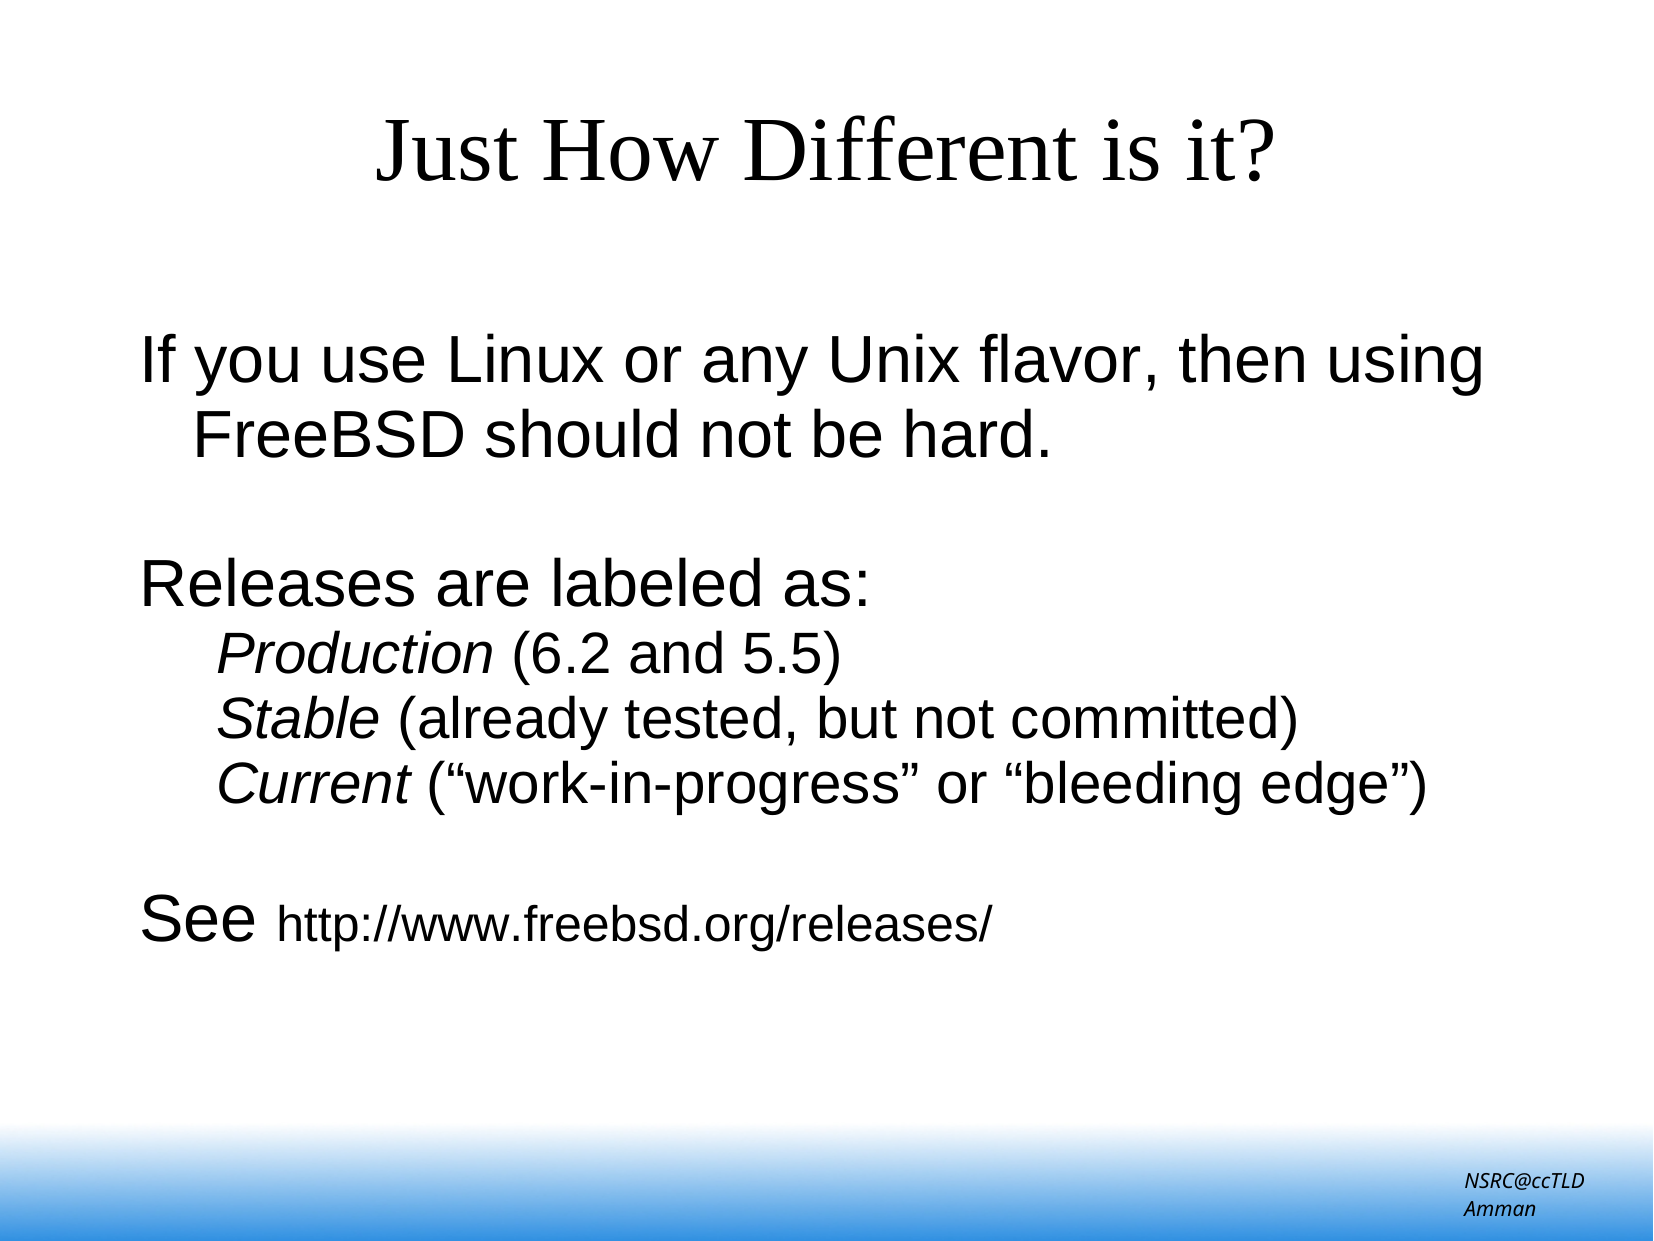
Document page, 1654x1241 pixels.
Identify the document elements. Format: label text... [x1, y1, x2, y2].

title Just How Different is it? [121, 46, 1534, 254]
picture [0, 1122, 1653, 1241]
list If you use Linux or any Unix flavor, then using FreeBSD should not be hard. Releases are labeled as: Production (6.2 and 5.5) Stable (already tested, but not committed) Current (“work-in-progress” or “bleeding edge”) See http://www.freebsd.org/releases/ [121, 322, 1561, 1133]
